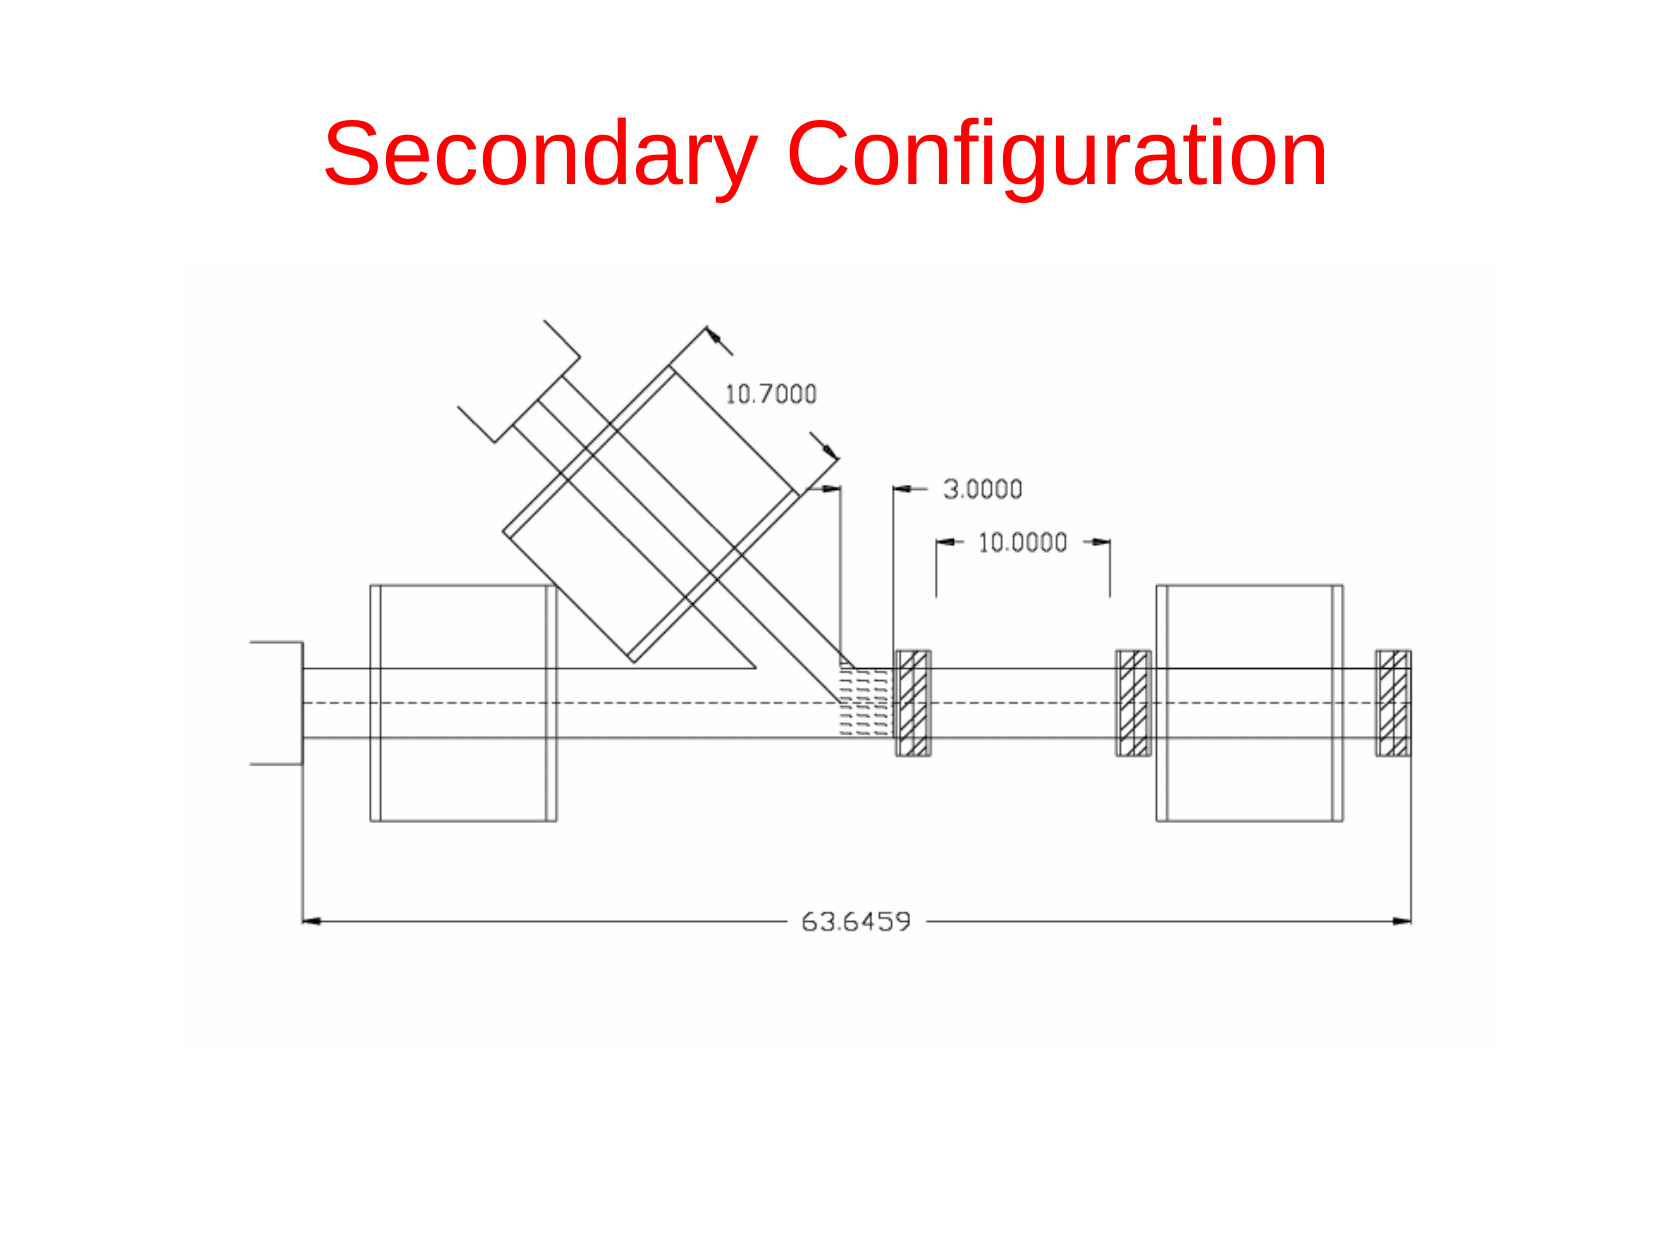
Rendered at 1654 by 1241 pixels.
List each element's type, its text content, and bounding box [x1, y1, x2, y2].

picture [184, 262, 1501, 1051]
title Secondary Configuration [82, 56, 1571, 250]
